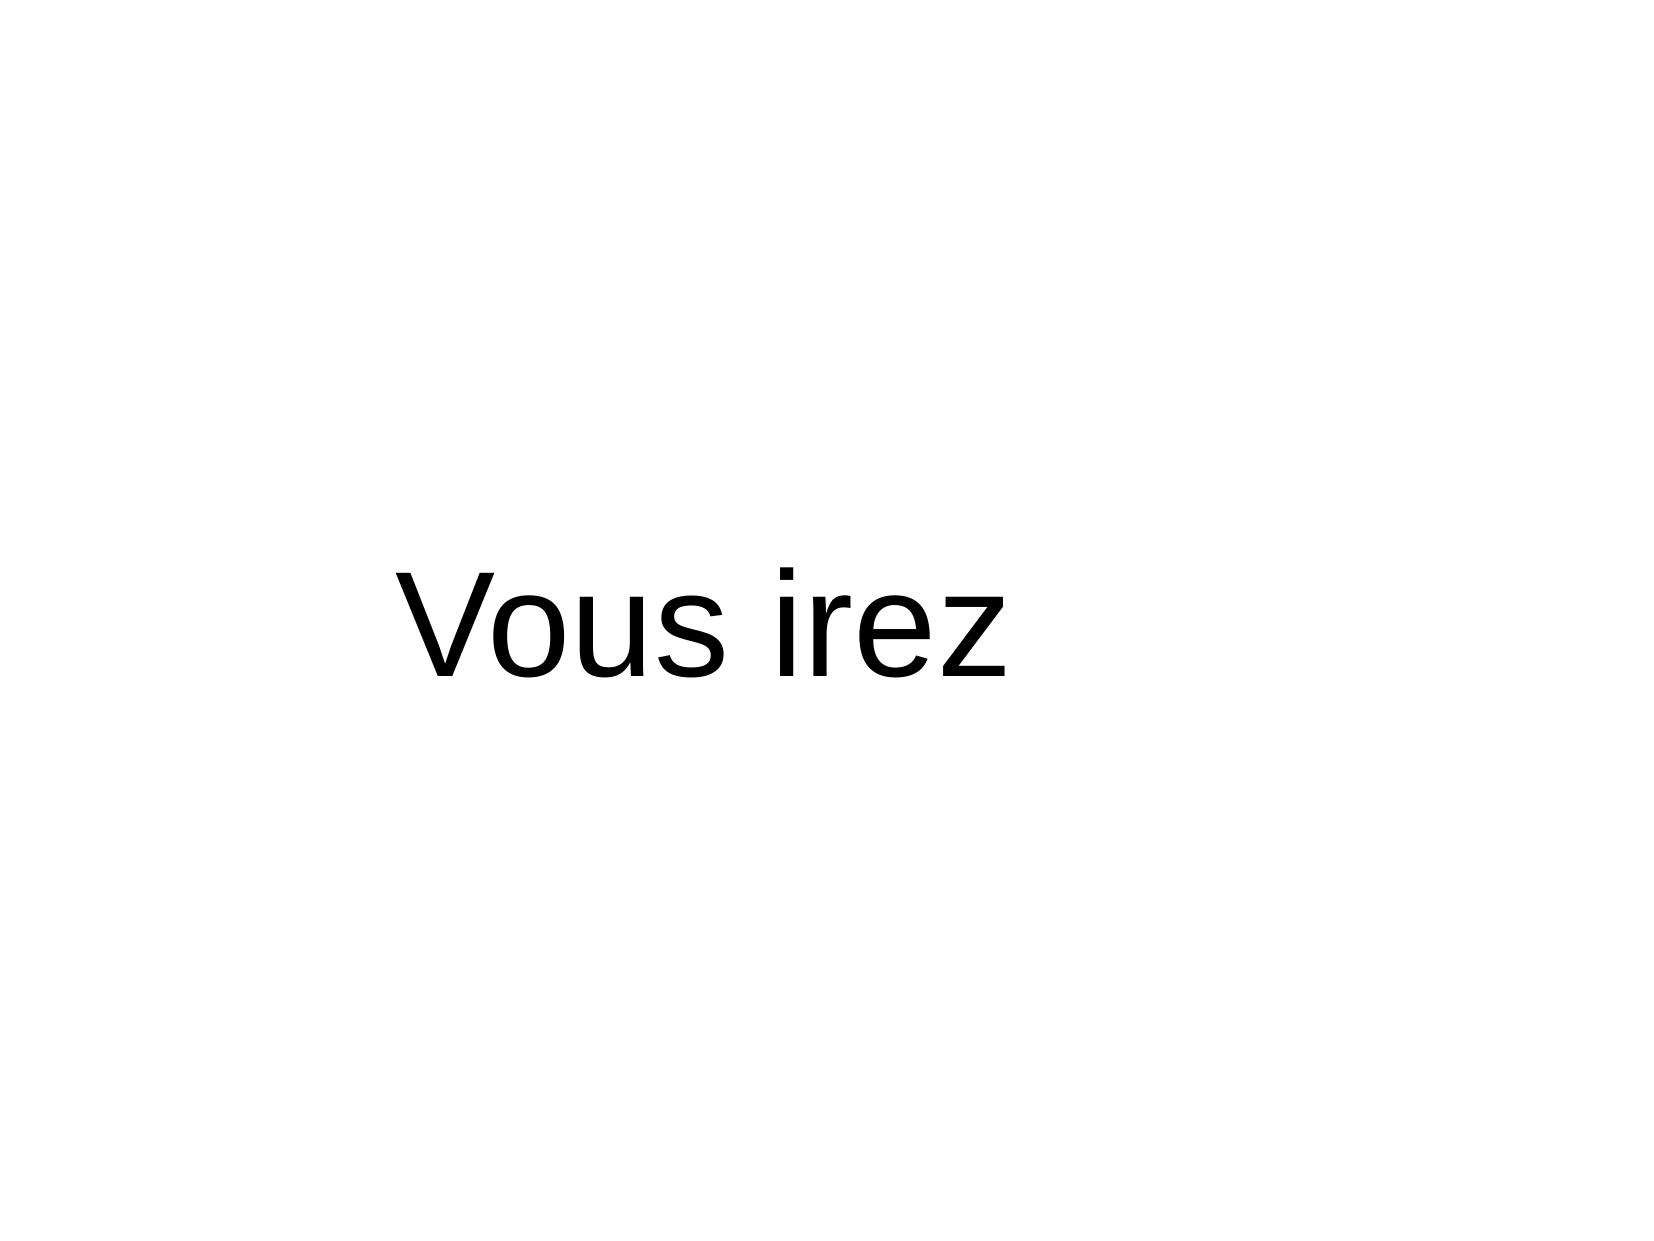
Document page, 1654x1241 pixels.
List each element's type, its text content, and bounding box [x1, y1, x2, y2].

text_box Vous irez [380, 533, 1279, 717]
